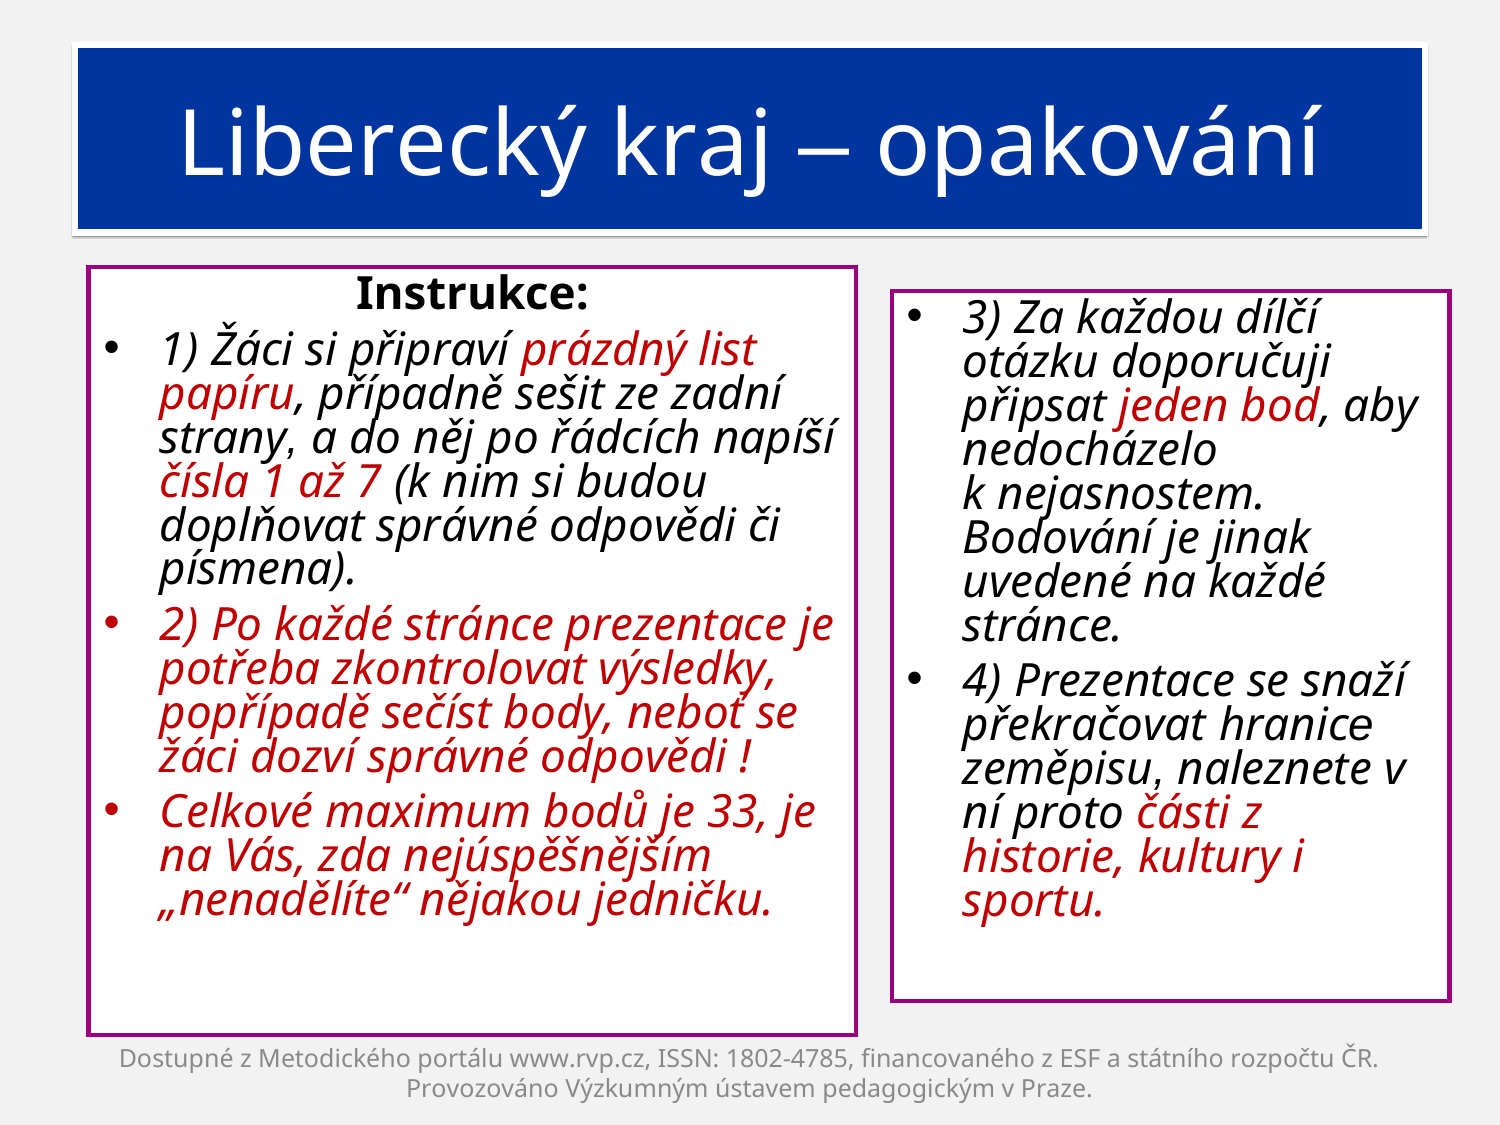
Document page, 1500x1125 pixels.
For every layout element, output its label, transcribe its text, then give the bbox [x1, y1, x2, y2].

list Instrukce: 1) Žáci si připraví prázdný list papíru, případně sešit ze zadní strany, a do něj po řádcích napíší čísla 1 až 7 (k nim si budou doplňovat správné odpovědi či písmena). 2) Po každé stránce prezentace je potřeba zkontrolovat výsledky, popřípadě sečíst body, neboť se žáci dozví správné odpovědi ! Celkové maximum bodů je 33, je na Vás, zda nejúspěšnějším „nenadělíte“ nějakou jedničku. [88, 267, 857, 1035]
title Liberecký kraj – opakování [75, 45, 1426, 233]
list 3) Za každou dílčí otázku doporučuji připsat jeden bod, aby nedocházelo k nejasnostem. Bodování je jinak uvedené na každé stránce. 4) Prezentace se snaží překračovat hranice zeměpisu, naleznete v ní proto části z historie, kultury i sportu. [891, 290, 1450, 1002]
text_box Dostupné z Metodického portálu www.rvp.cz, ISSN: 1802-4785, financovaného z ESF a státního rozpočtu ČR. Provozováno Výzkumným ústavem pedagogickým v Praze. [93, 1042, 1407, 1103]
